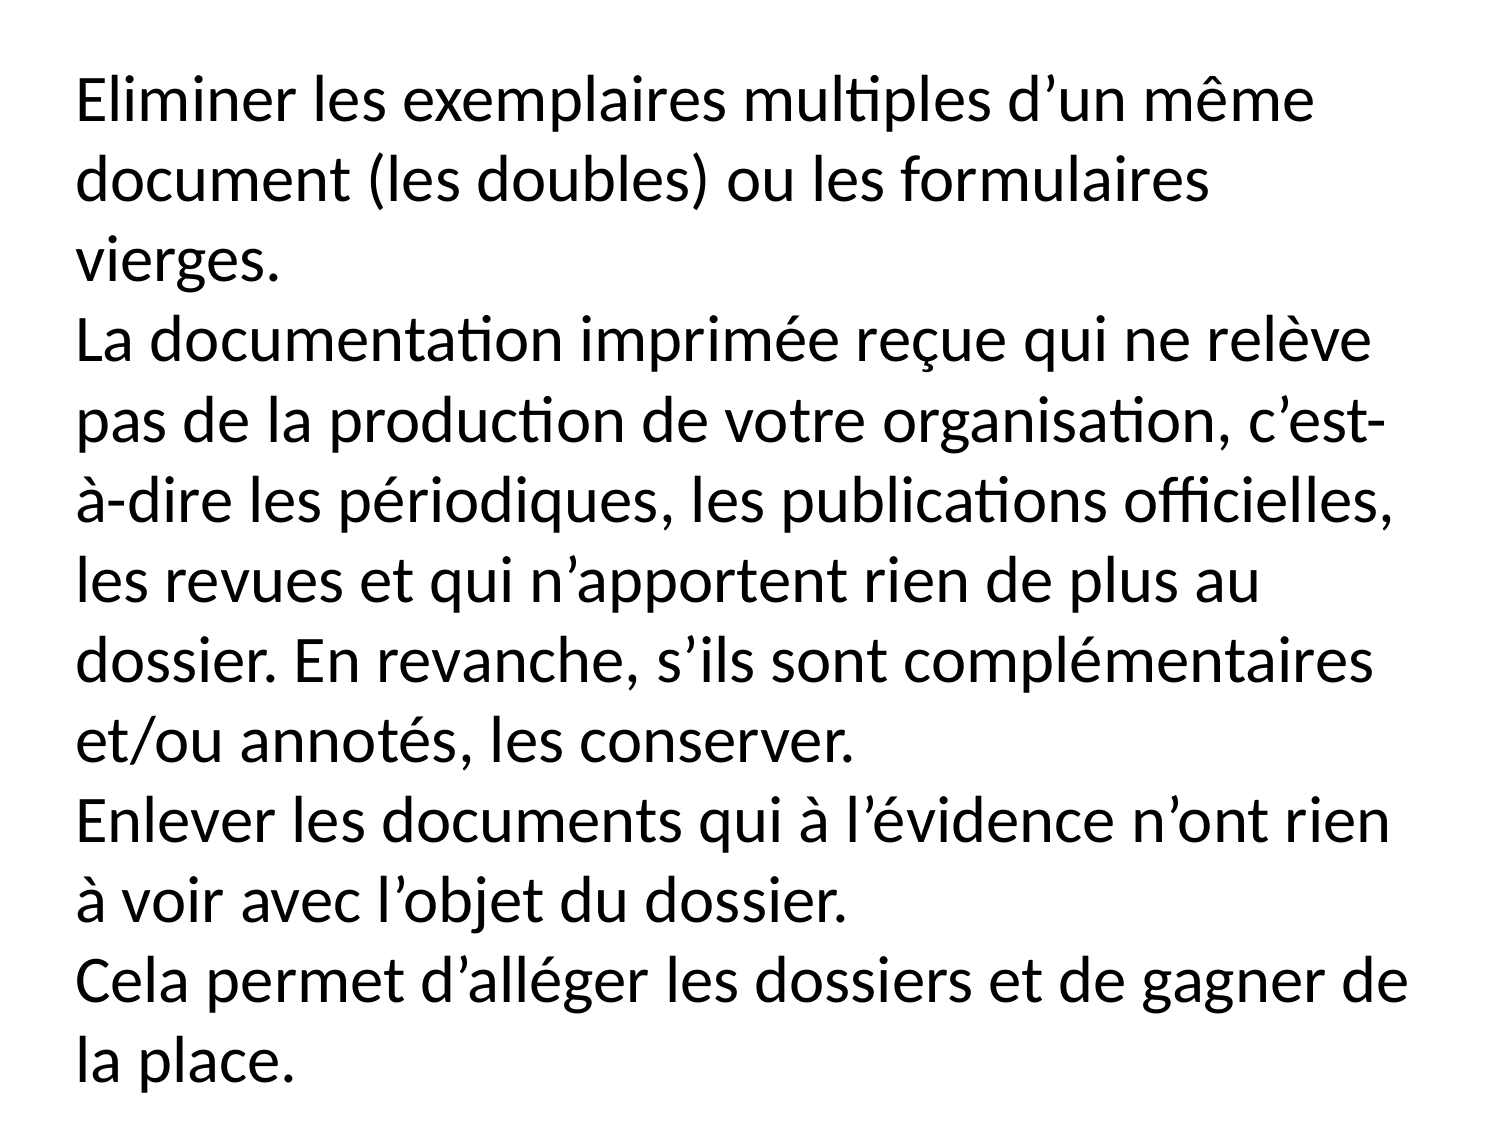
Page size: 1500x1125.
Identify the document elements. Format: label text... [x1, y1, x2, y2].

title Eliminer les exemplaires multiples d’un même document (les doubles) ou les formulaires vierges. La documentation imprimée reçue qui ne relève pas de la production de votre organisation, c’est-à-dire les périodiques, les publications officielles, les revues et qui n’apportent rien de plus au dossier. En revanche, s’ils sont complémentaires et/ou annotés, les conserver. Enlever les documents qui à l’évidence n’ont rien à voir avec l’objet du dossier. Cela permet d’alléger les dossiers et de gagner de la place. [75, 45, 1425, 1106]
